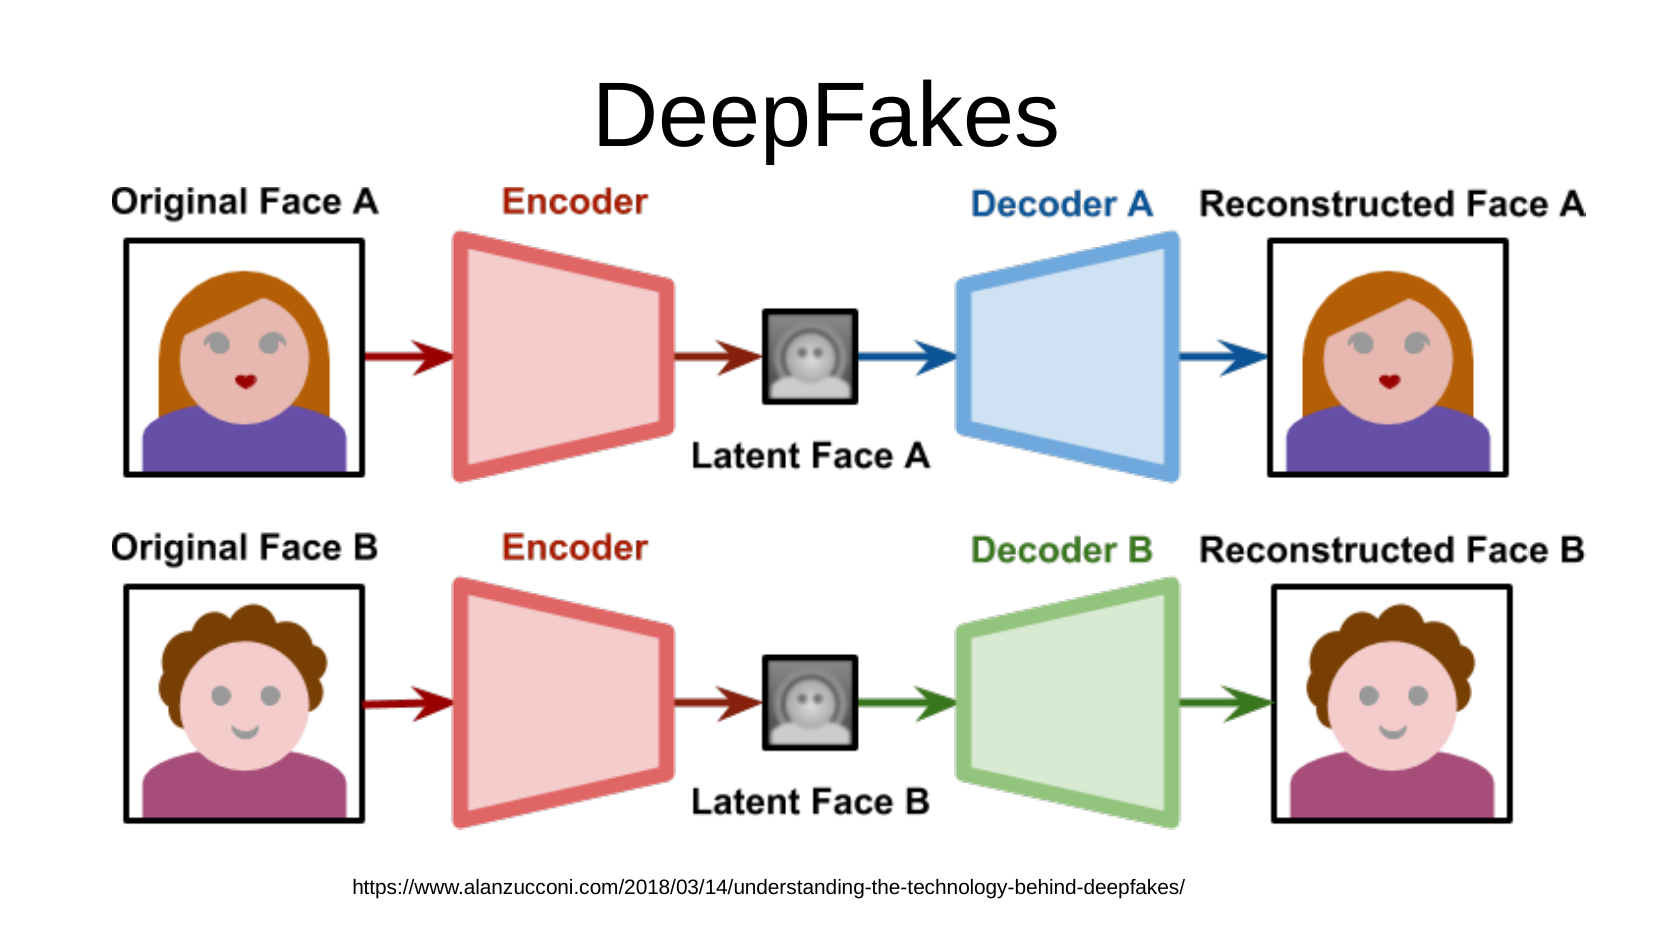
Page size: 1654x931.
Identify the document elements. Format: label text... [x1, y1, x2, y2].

text_box https://www.alanzucconi.com/2018/03/14/understanding-the-technology-behind-deepfakes/ [337, 868, 1313, 931]
title DeepFakes [82, 37, 1571, 193]
picture [112, 187, 1586, 830]
